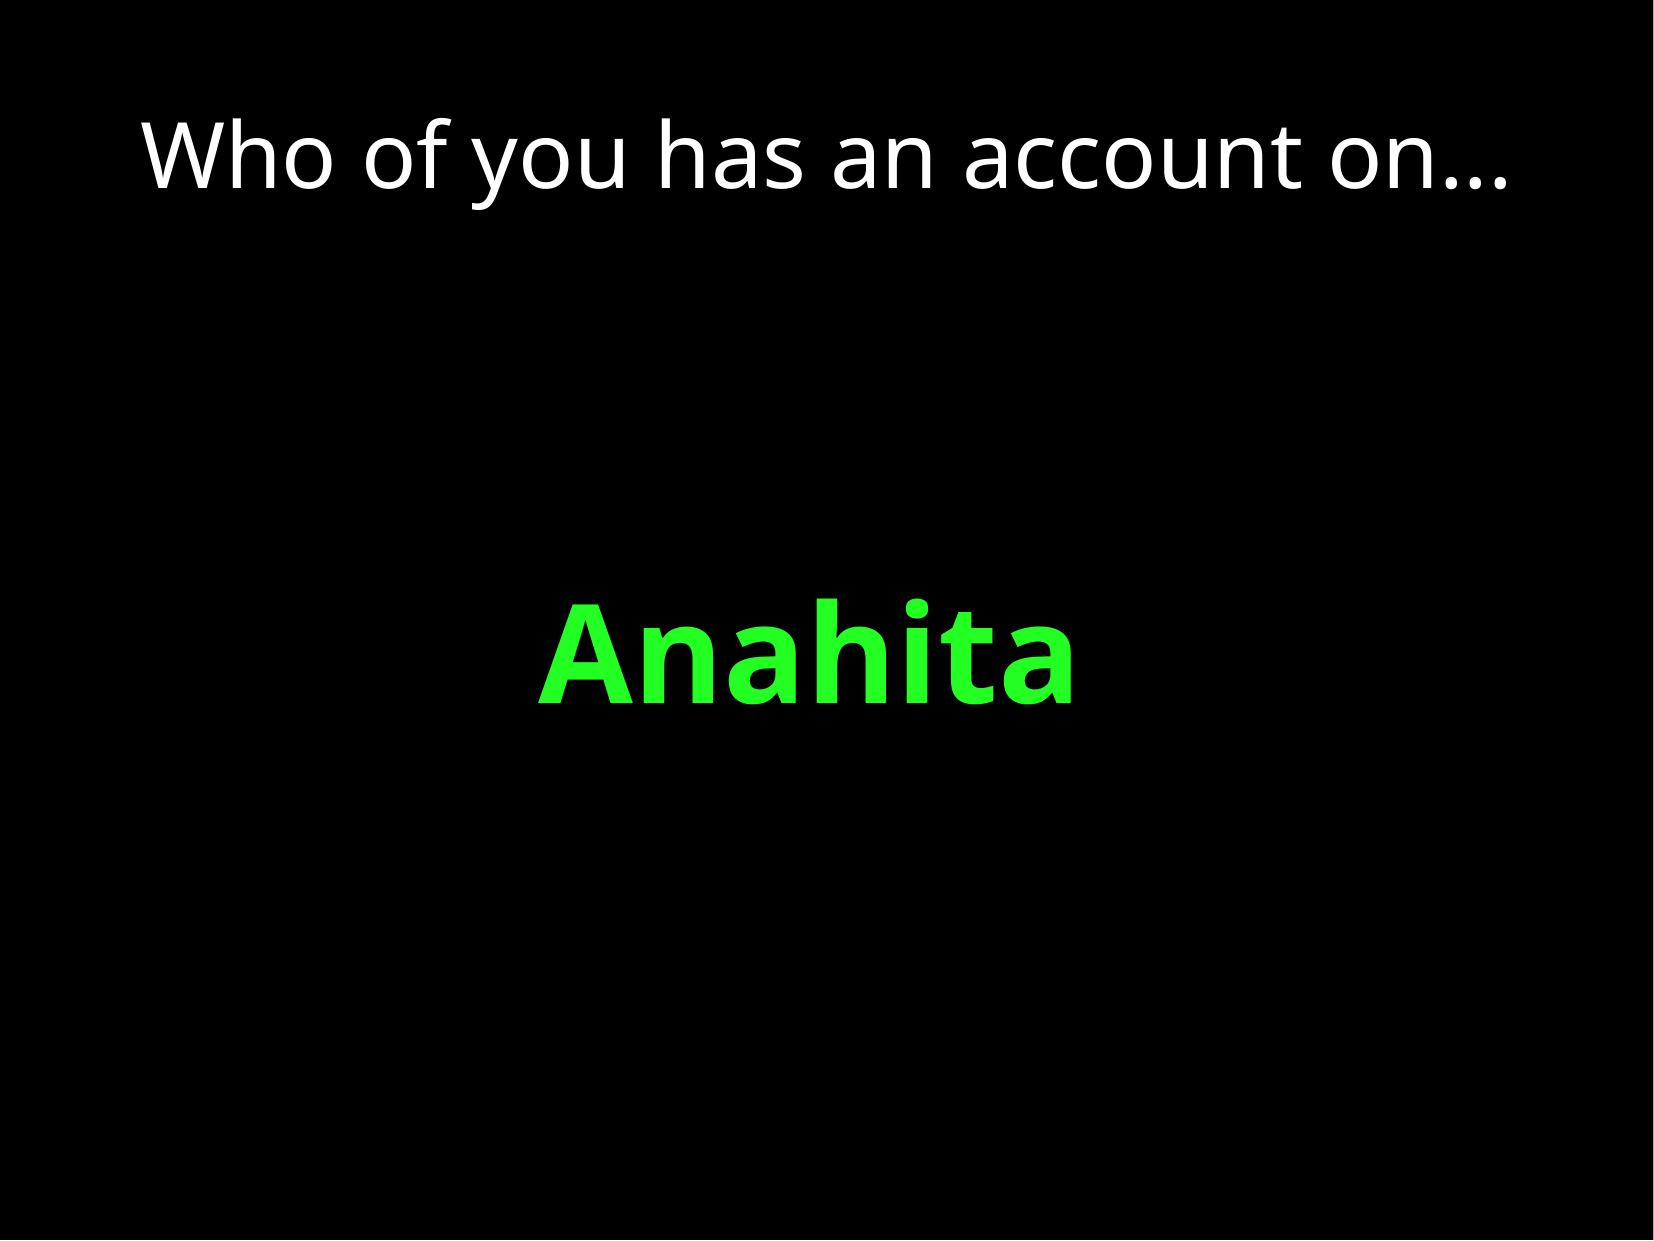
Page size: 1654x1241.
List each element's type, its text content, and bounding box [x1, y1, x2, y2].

list Anahita [82, 290, 1538, 1010]
title Who of you has an account on... [82, 49, 1571, 257]
